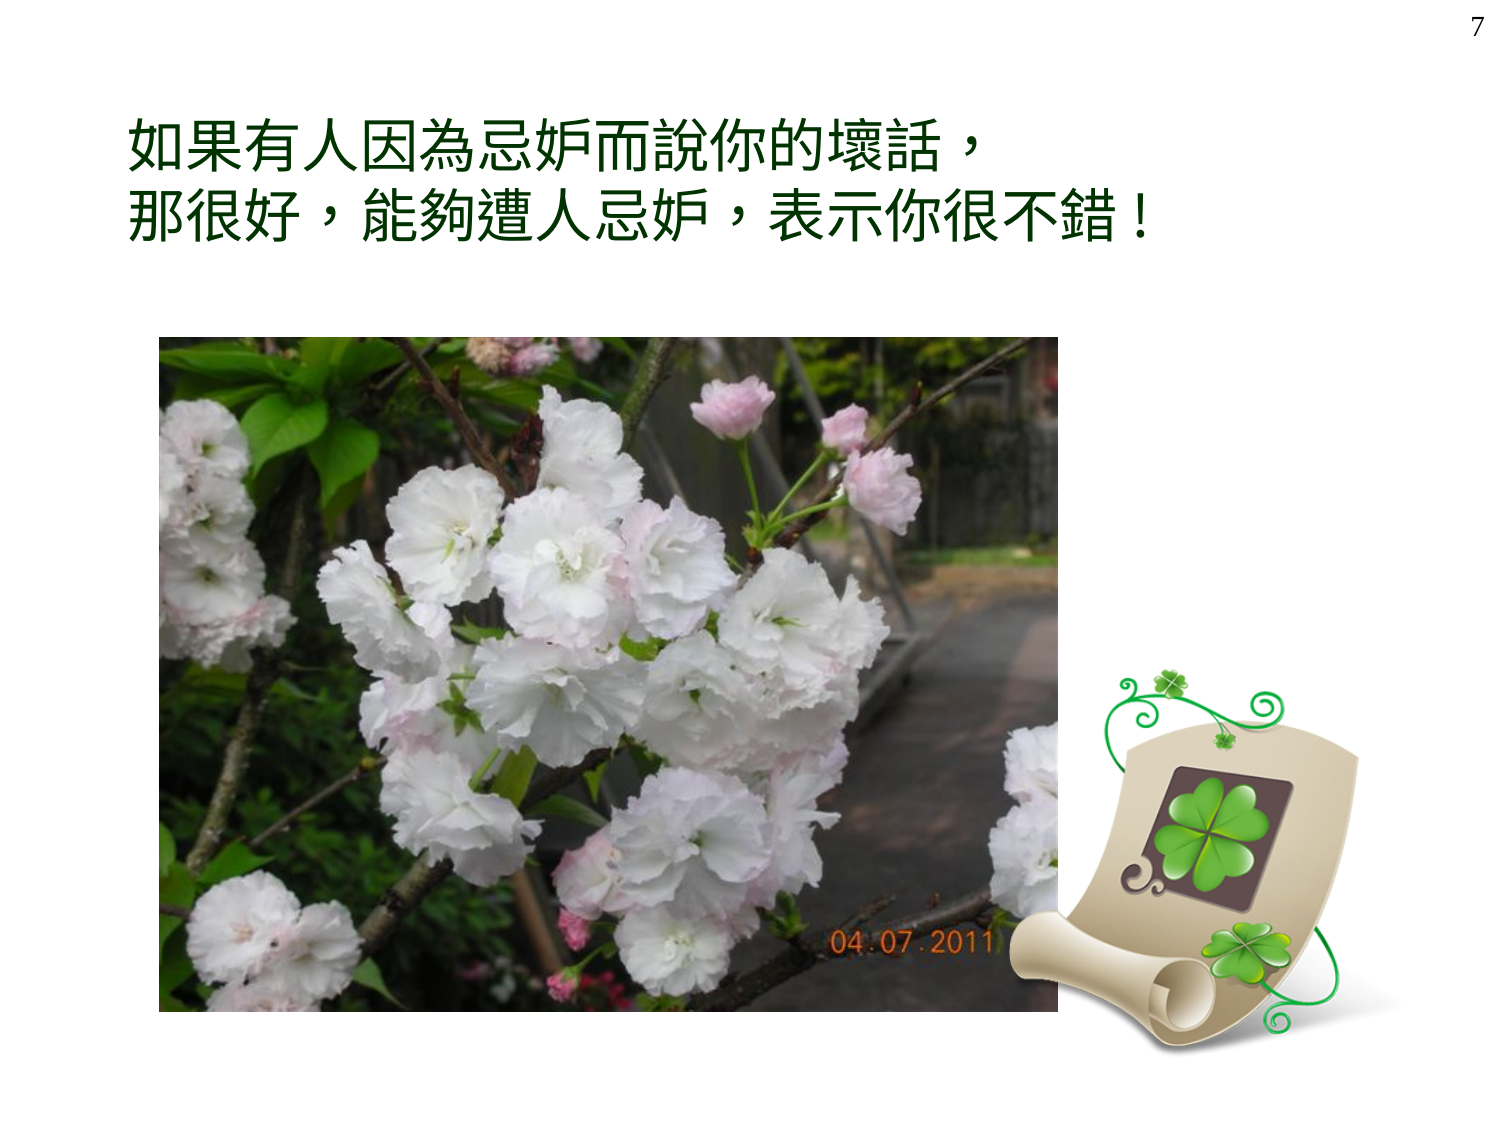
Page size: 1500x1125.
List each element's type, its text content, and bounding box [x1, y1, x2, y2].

picture [159, 337, 1403, 1062]
title 如果有人因為忌妒而說你的壞話， 那很好，能夠遭人忌妒，表示你很不錯! [112, 98, 1341, 327]
text_box <編號> [1249, 0, 1500, 76]
